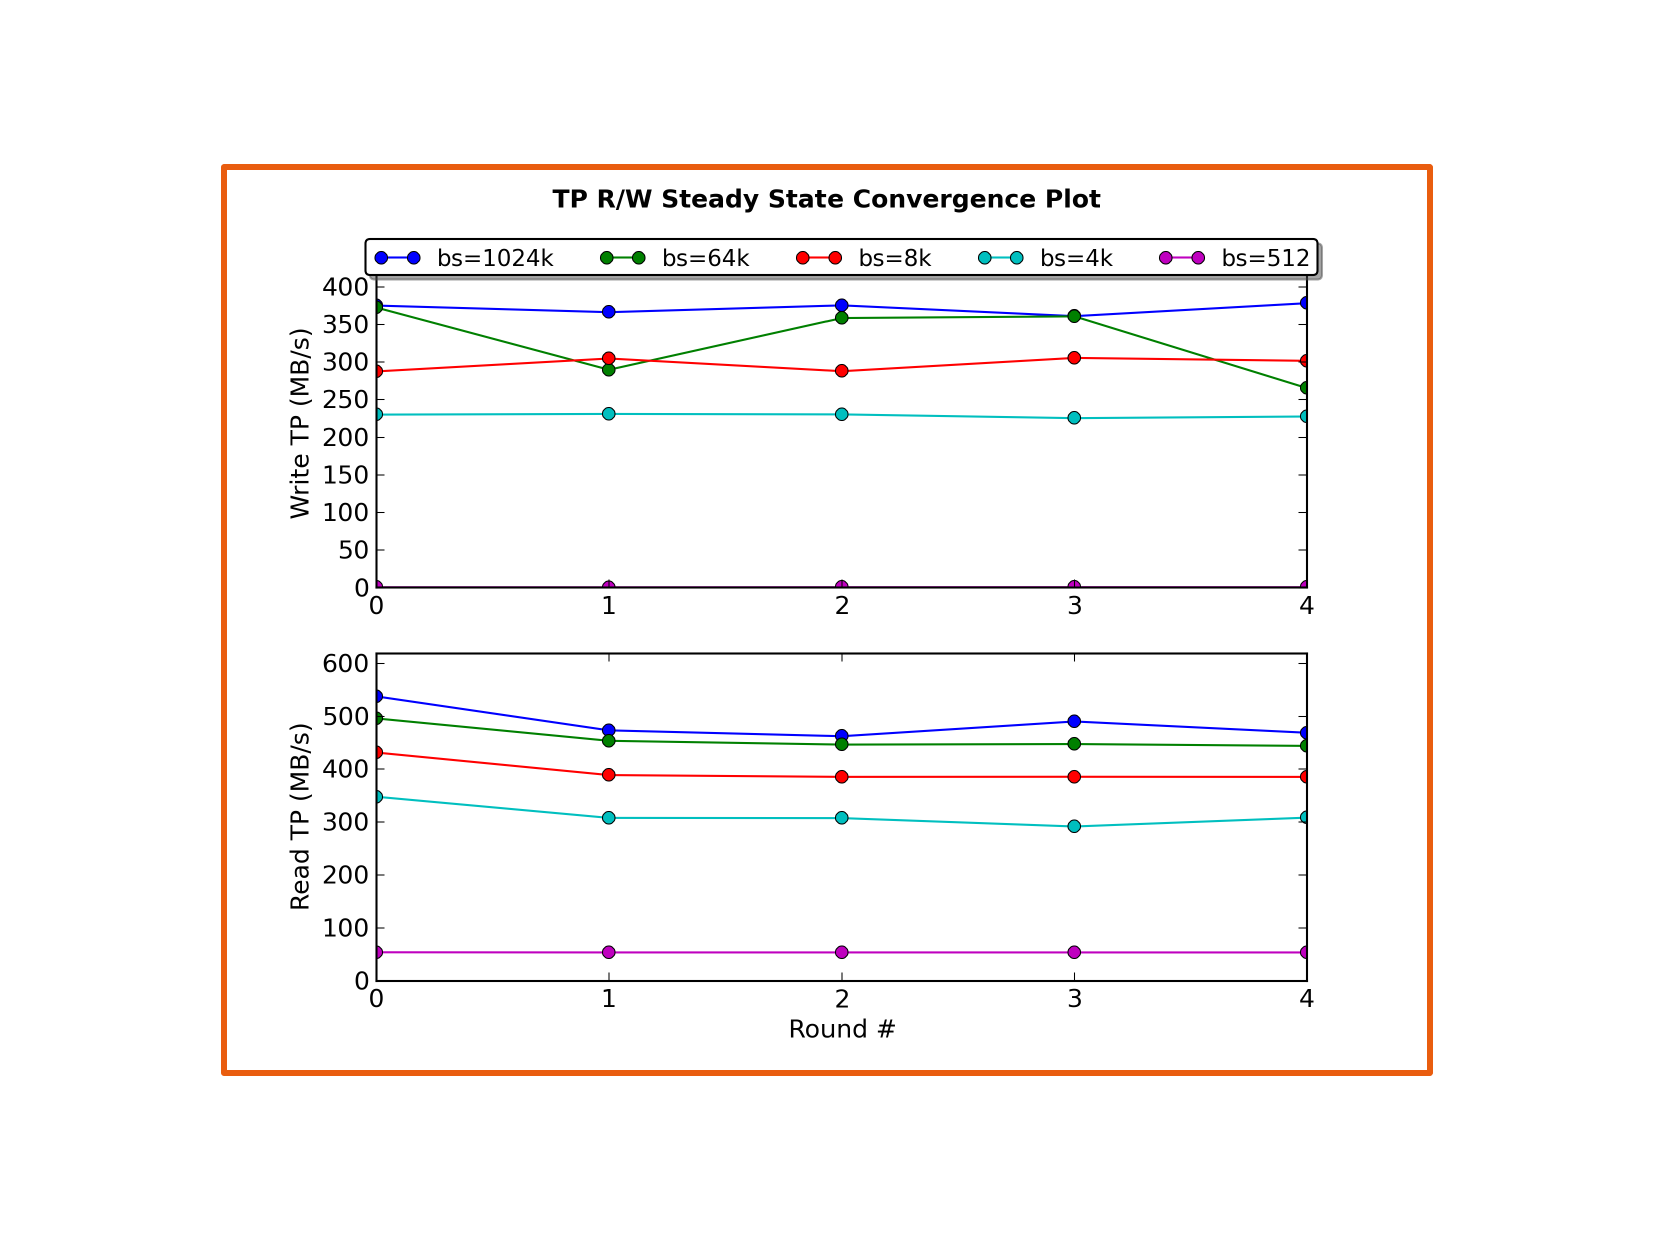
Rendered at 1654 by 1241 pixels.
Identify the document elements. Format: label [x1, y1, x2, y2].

picture [226, 170, 1427, 1071]
